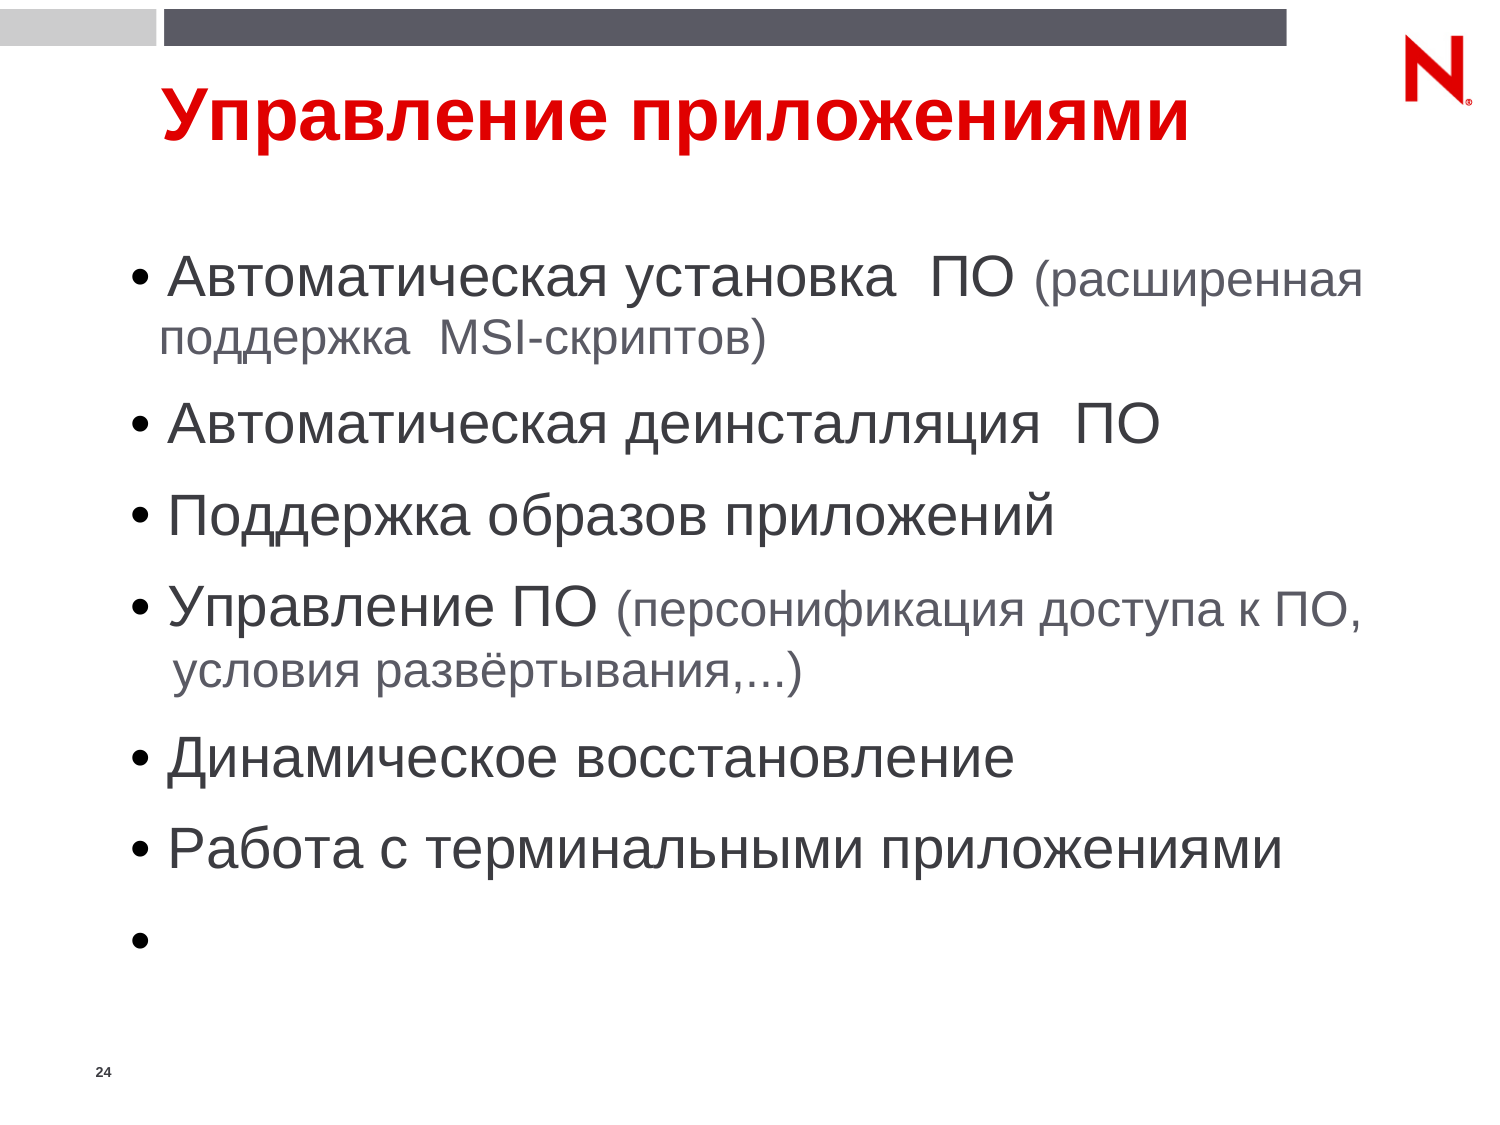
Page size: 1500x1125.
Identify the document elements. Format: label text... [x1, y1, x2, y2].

text_box Управление приложениями [146, 65, 1388, 165]
text_box Автоматическая установка ПО (расширенная поддержка MSI-скриптов) Автоматическая деинсталляция ПО Поддержка образов приложений Управление ПО (персонификация доступа к ПО, условия развёртывания,...) Динамическое восстановление Работа с терминальными приложениями [116, 236, 1463, 984]
picture [1403, 32, 1473, 107]
